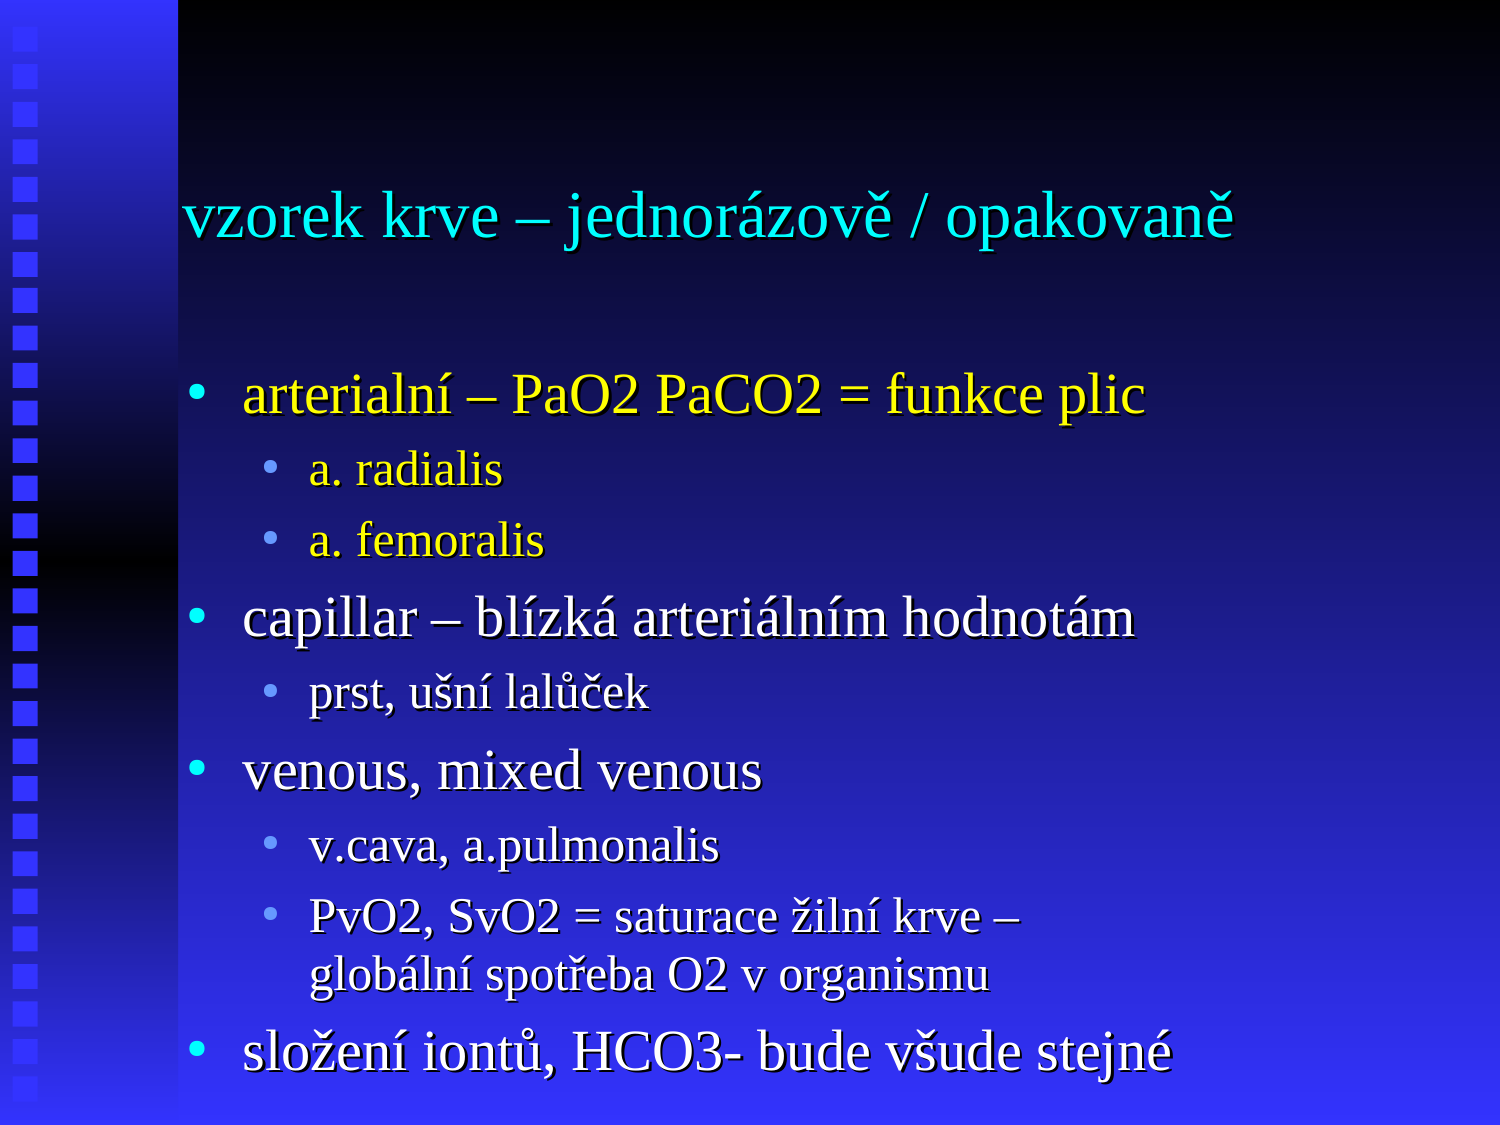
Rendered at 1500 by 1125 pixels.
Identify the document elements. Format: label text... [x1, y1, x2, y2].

title vzorek krve – jednorázově / opakovaně [182, 110, 1500, 317]
list arterialní – PaO2 PaCO2 = funkce plic a. radialis a. femoralis capillar – blízká arteriálním hodnotám prst, ušní lalůček venous, mixed venous v.cava, a.pulmonalis PvO2, SvO2 = saturace žilní krve – globální spotřeba O2 v organismu složení iontů, HCO3- bude všude stejné [186, 358, 1500, 1103]
